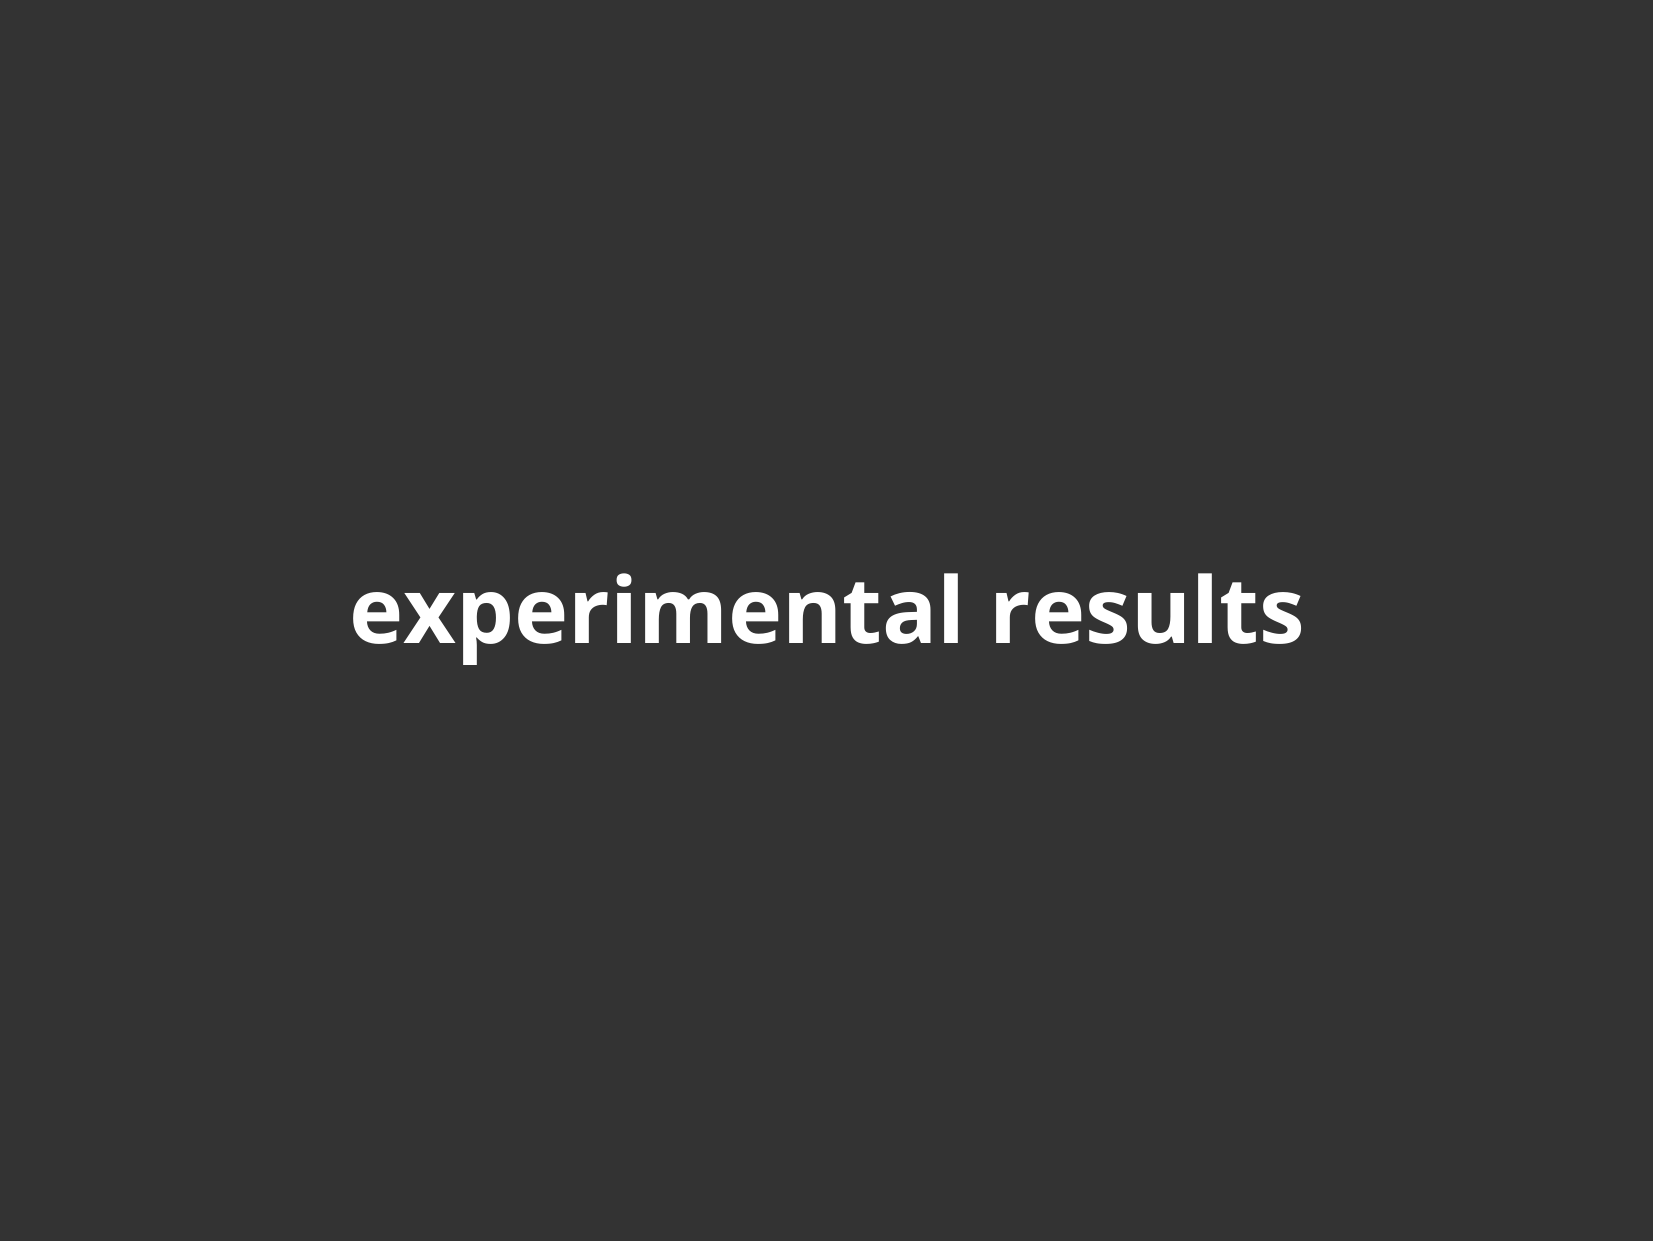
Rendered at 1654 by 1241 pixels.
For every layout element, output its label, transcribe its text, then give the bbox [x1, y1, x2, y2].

title experimental results [121, 504, 1533, 712]
